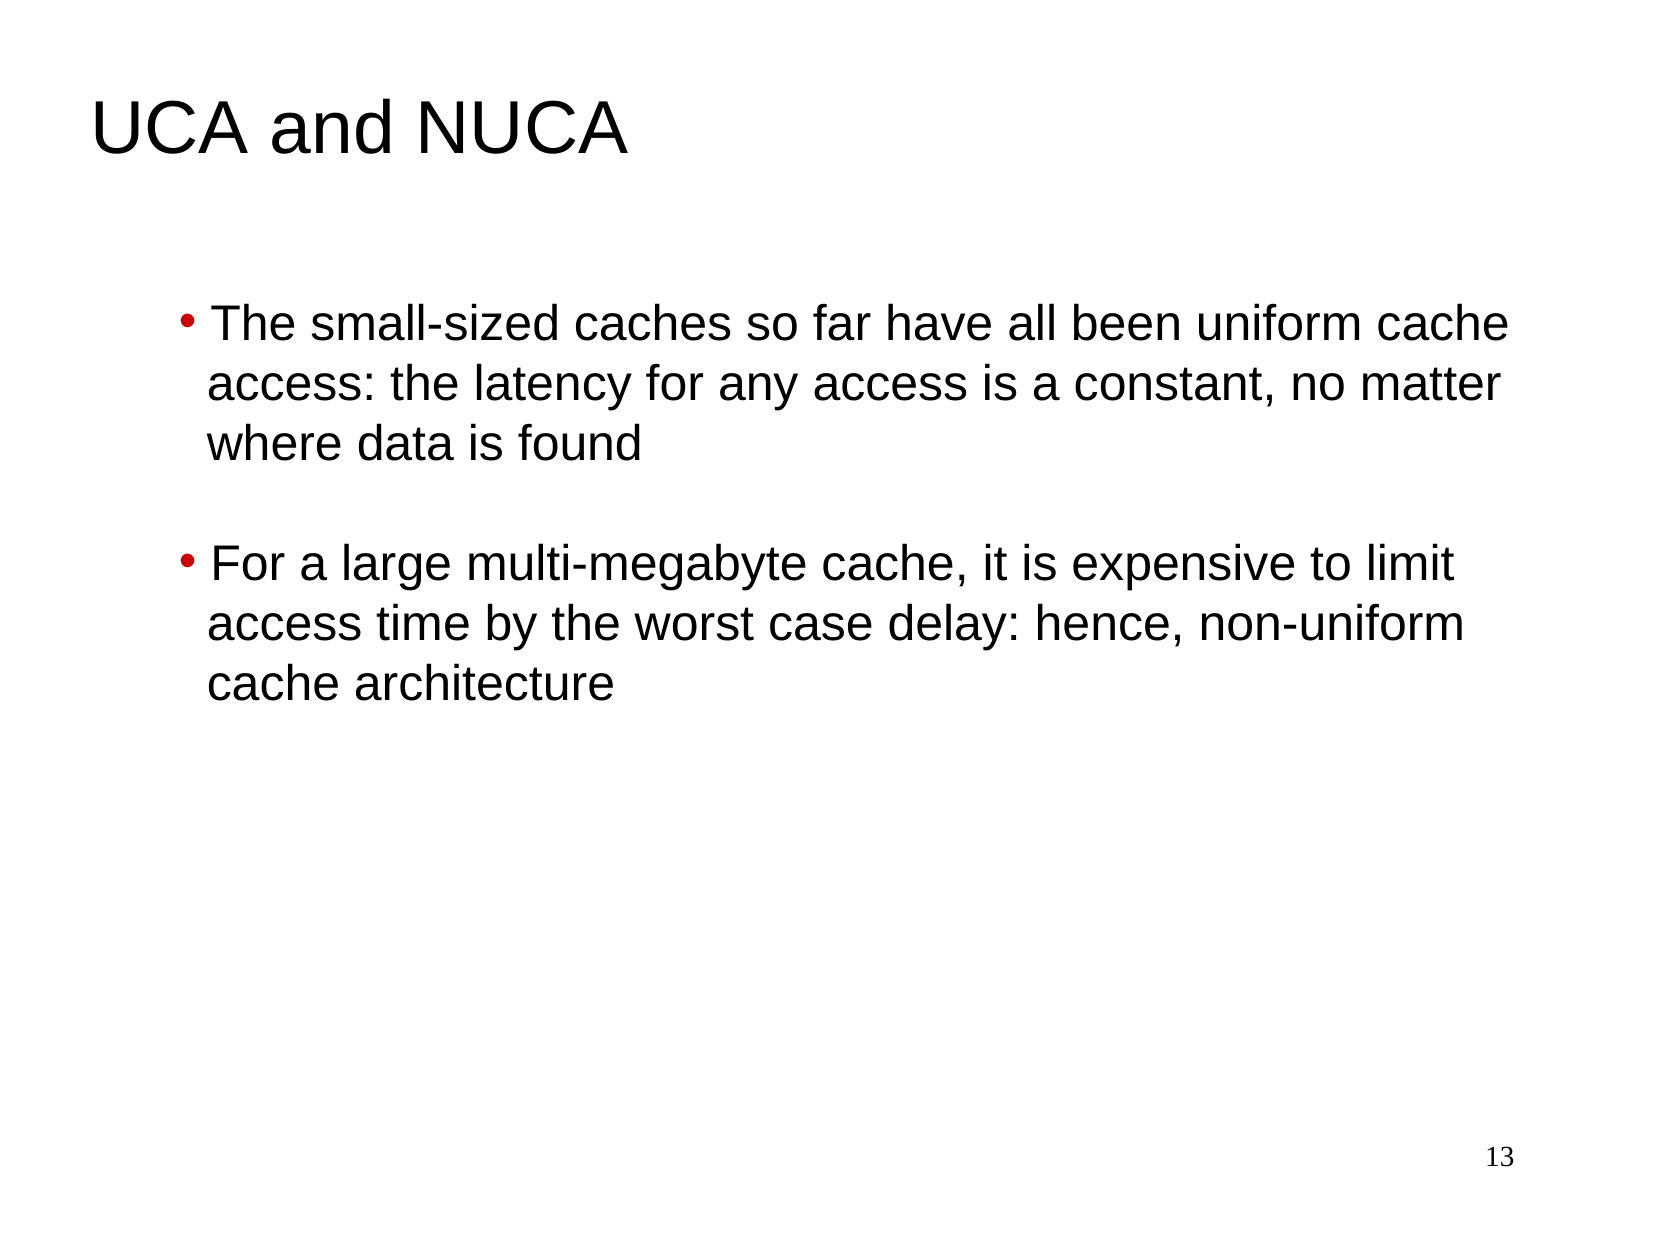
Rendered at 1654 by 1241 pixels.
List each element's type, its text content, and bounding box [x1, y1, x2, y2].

text_box The small-sized caches so far have all been uniform cache access: the latency for any access is a constant, no matter where data is found For a large multi-megabyte cache, it is expensive to limit access time by the worst case delay: hence, non-uniform cache architecture [164, 282, 1526, 719]
text_box UCA and NUCA [75, 71, 644, 177]
text_box <number> [1184, 1129, 1530, 1213]
